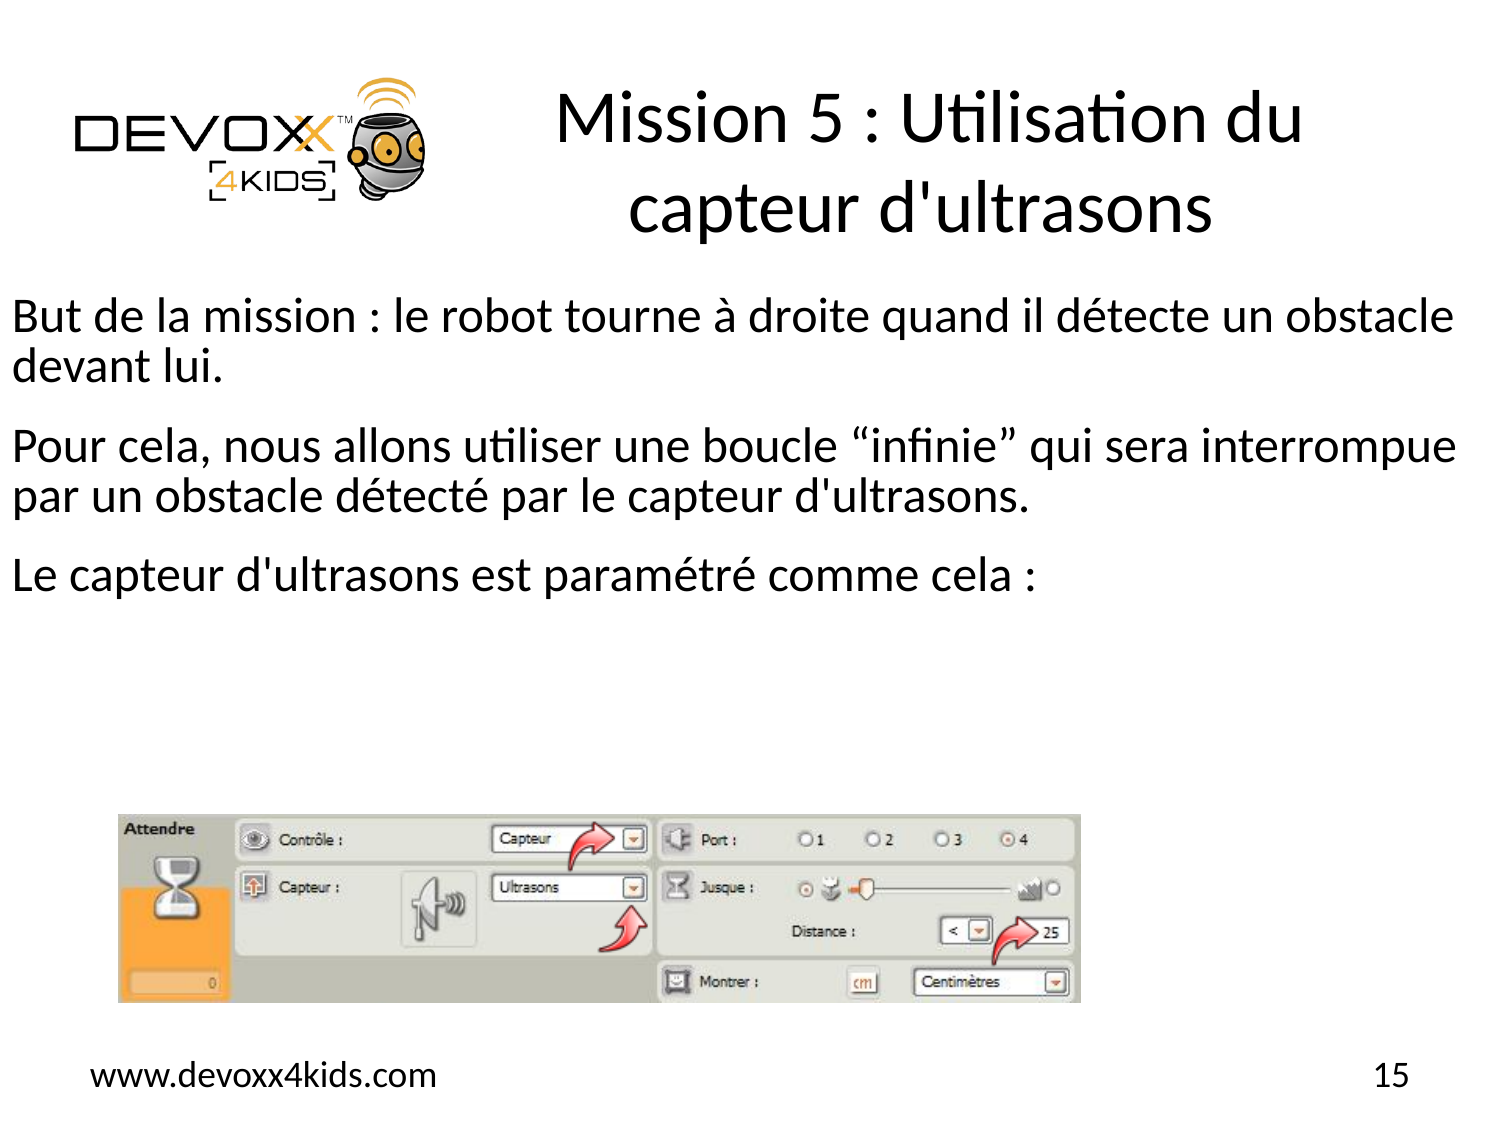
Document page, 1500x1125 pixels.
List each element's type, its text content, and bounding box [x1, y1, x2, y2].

picture [75, 77, 425, 201]
text_box <numéro> [1074, 1042, 1425, 1103]
text_box But de la mission : le robot tourne à droite quand il détecte un obstacle devant lui. Pour cela, nous allons utiliser une boucle “infinie” qui sera interrompue par un obstacle détecté par le capteur d'ultrasons. Le capteur d'ultrasons est paramétré comme cela : [11, 295, 1499, 750]
title Mission 5 : Utilisation du capteur d'ultrasons [437, 60, 1423, 249]
picture [118, 814, 1081, 1003]
